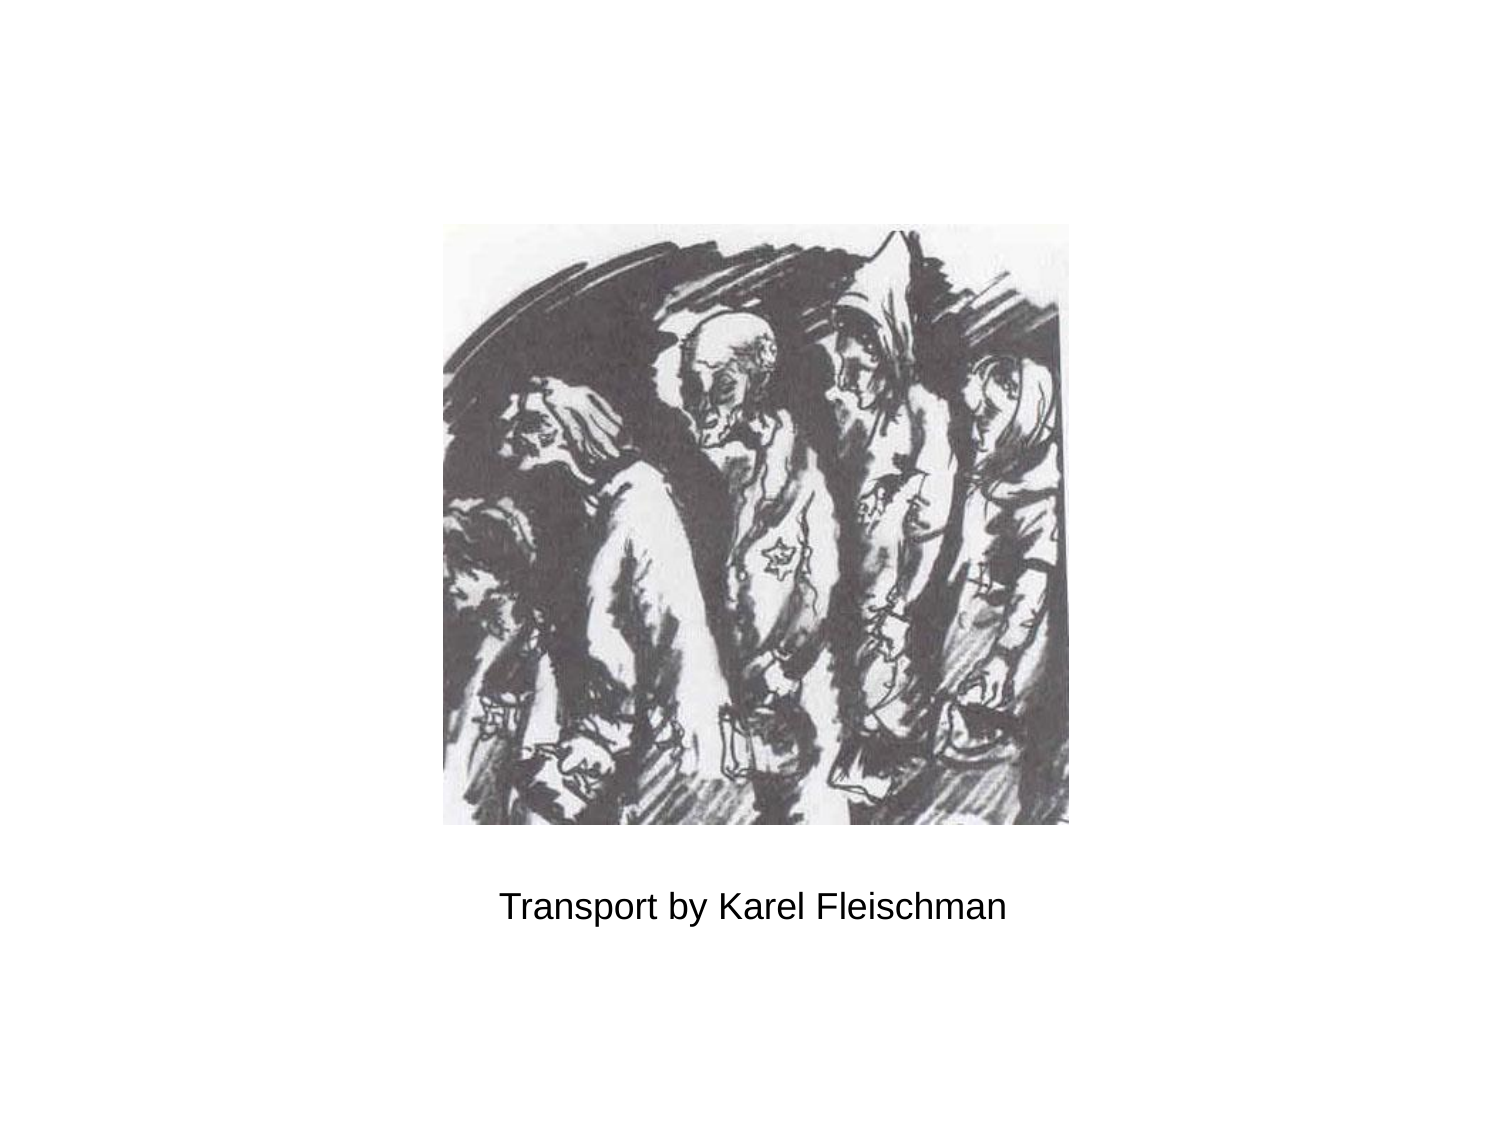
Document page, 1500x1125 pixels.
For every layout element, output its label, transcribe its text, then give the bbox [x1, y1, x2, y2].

picture [443, 224, 1069, 825]
text_box Transport by Karel Fleischman [378, 874, 1129, 935]
